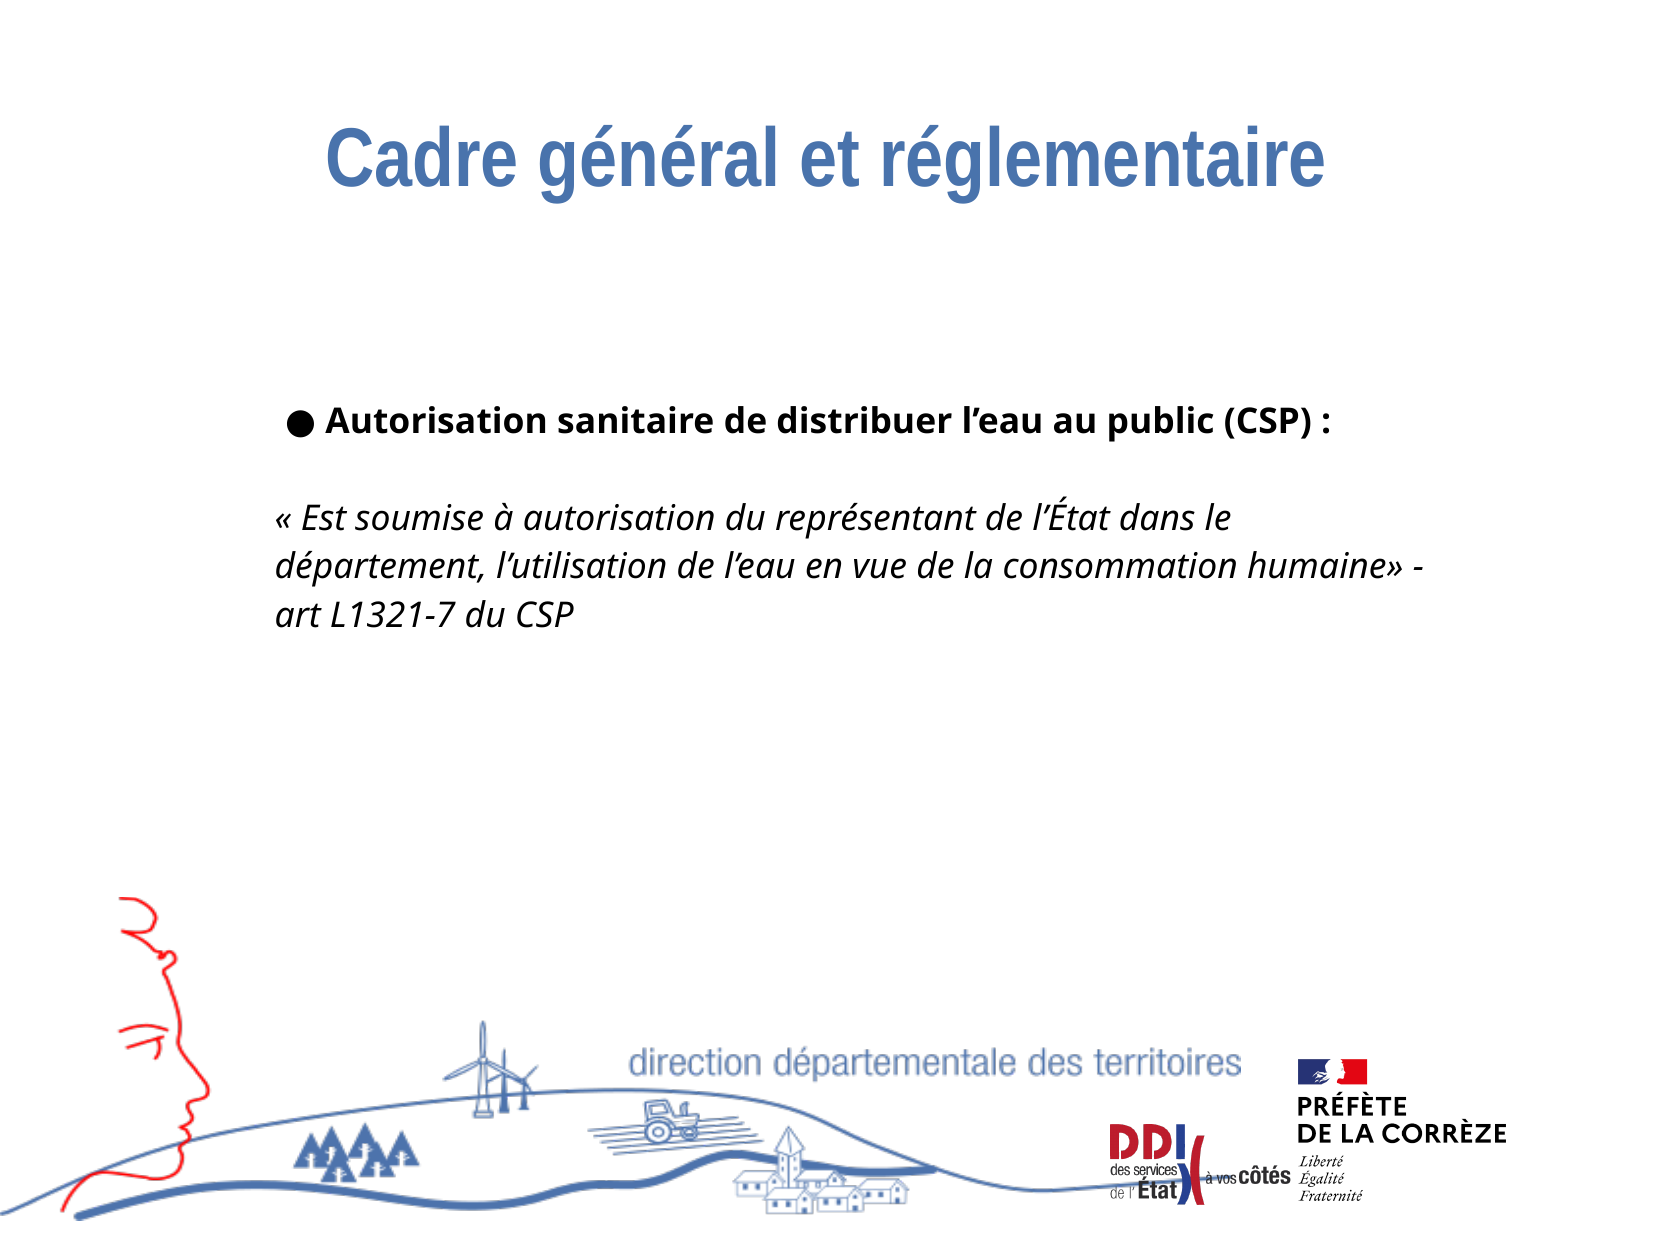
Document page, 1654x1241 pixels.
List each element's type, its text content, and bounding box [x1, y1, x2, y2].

picture [0, 897, 1291, 1221]
title Cadre général et réglementaire [82, 49, 1571, 257]
text_box ● Autorisation sanitaire de distribuer l’eau au public (CSP) : « Est soumise à autorisation du représentant de l’État dans le département, l’utilisation de l’eau en vue de la consommation humaine» - art L1321-7 du CSP [259, 387, 1441, 604]
picture [1298, 1059, 1506, 1201]
